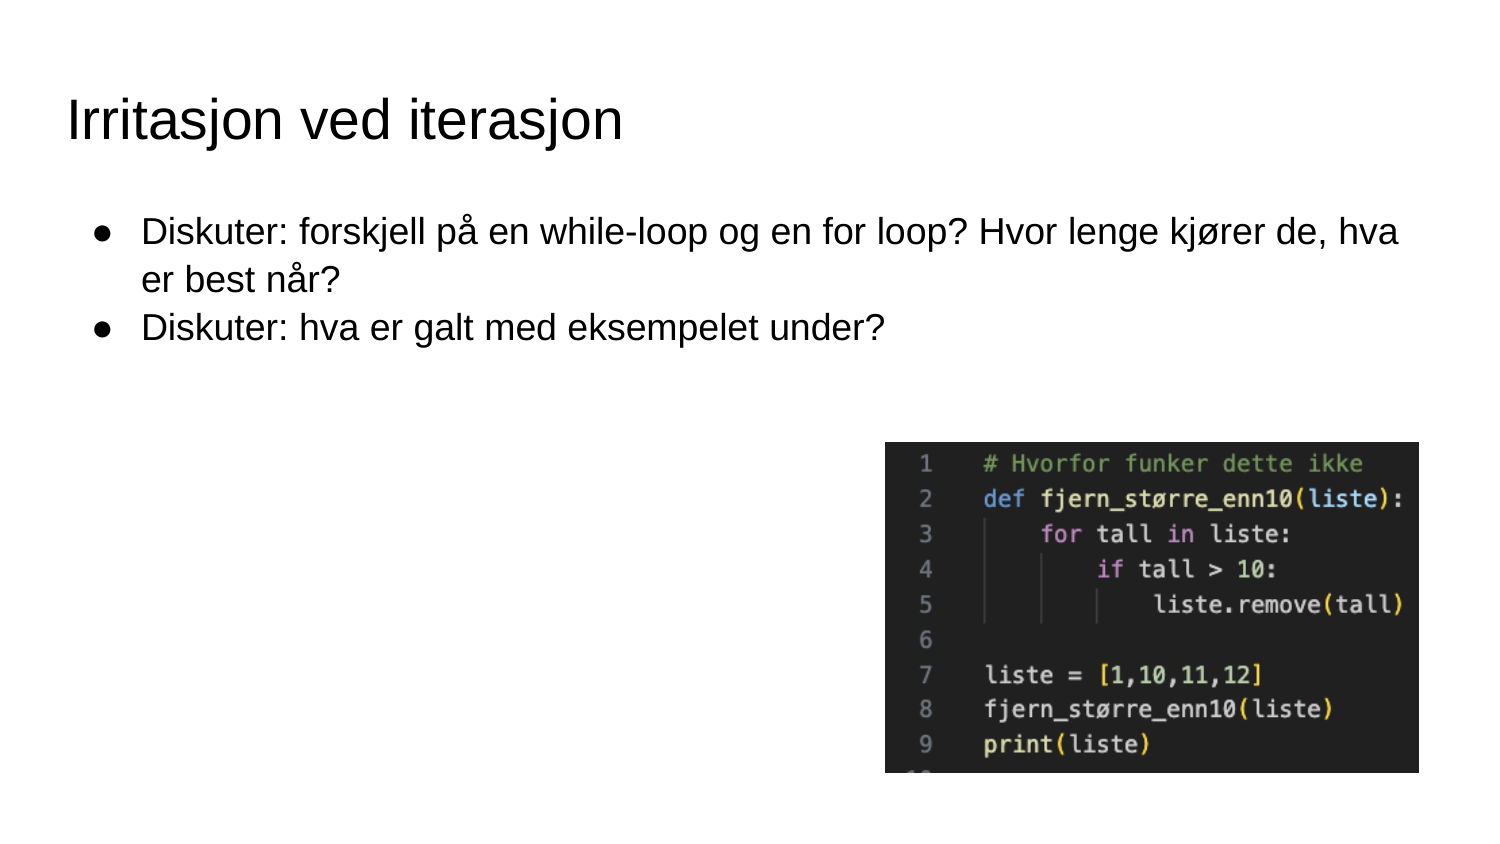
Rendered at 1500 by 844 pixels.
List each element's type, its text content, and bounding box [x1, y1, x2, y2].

title Irritasjon ved iterasjon [51, 72, 1449, 167]
picture [885, 442, 1419, 773]
list Diskuter: forskjell på en while-loop og en for loop? Hvor lenge kjører de, hva er best når? Diskuter: hva er galt med eksempelet under? [51, 189, 1449, 750]
